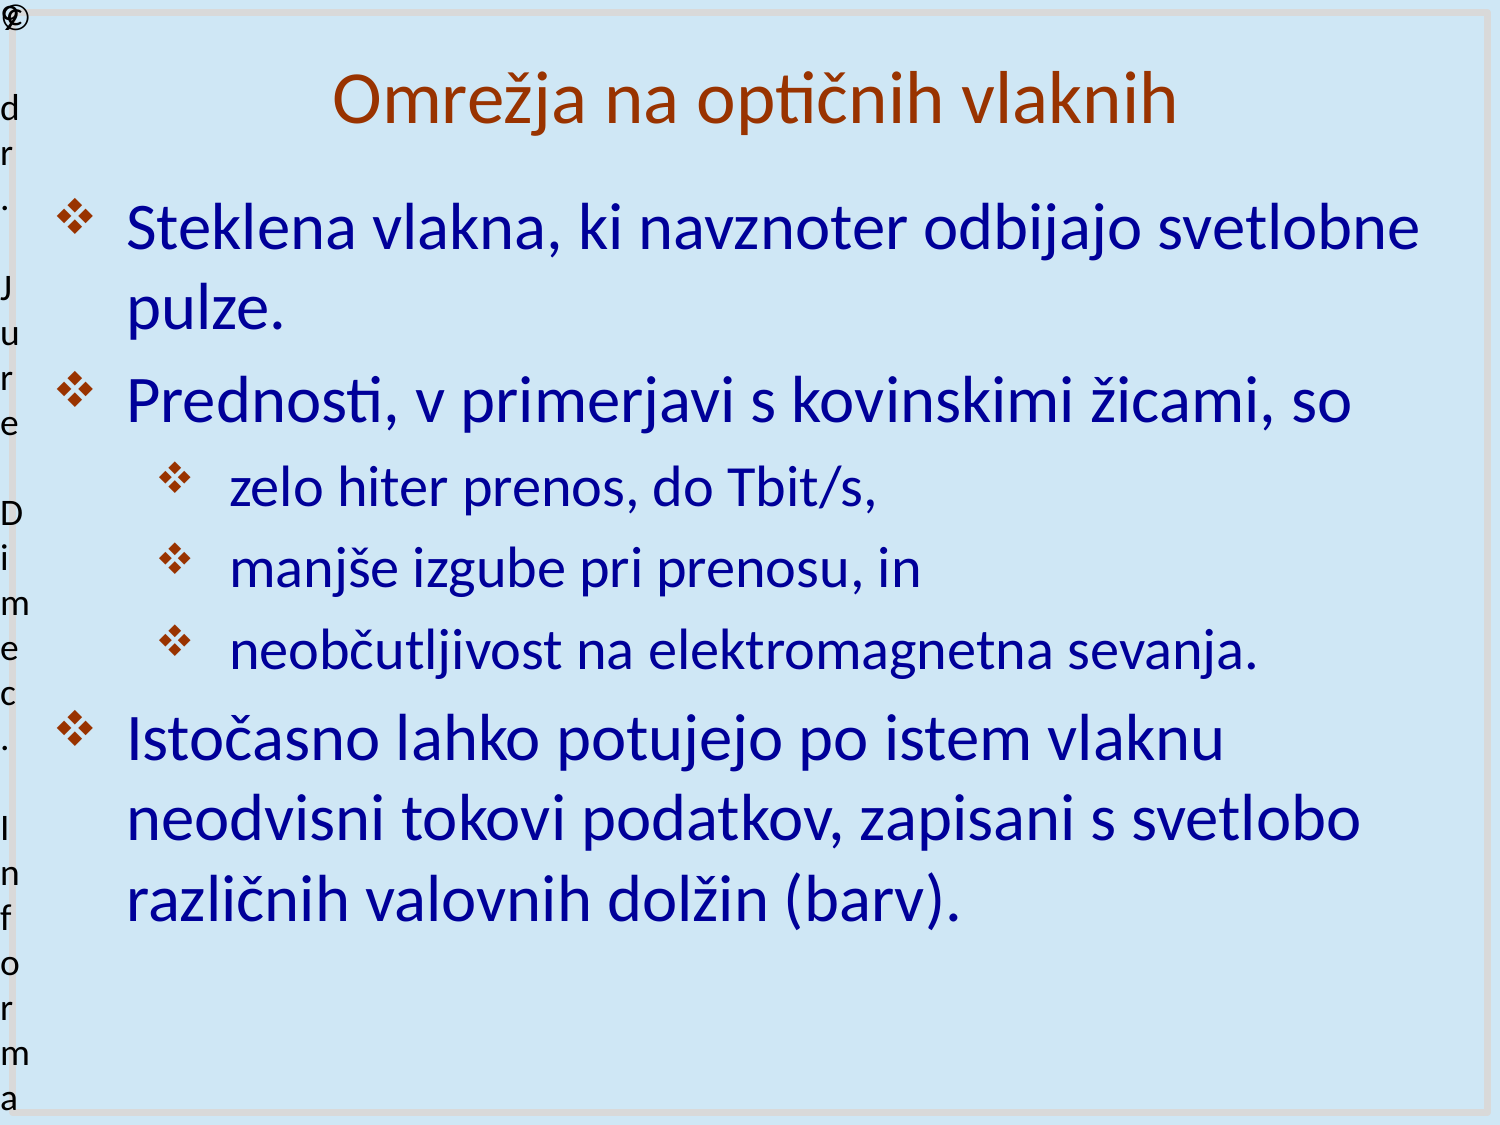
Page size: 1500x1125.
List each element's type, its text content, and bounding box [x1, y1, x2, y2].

list Steklena vlakna, ki navznoter odbijajo svetlobne pulze. Prednosti, v primerjavi s kovinskimi žicami, so zelo hiter prenos, do Tbit/s, manjše izgube pri prenosu, in neobčutljivost na elektromagnetna sevanja. Istočasno lahko potujejo po istem vlaknu neodvisni tokovi podatkov, zapisani s svetlobo različnih valovnih dolžin (barv). [37, 174, 1475, 1050]
title Omrežja na optičnih vlaknih [37, 37, 1475, 150]
